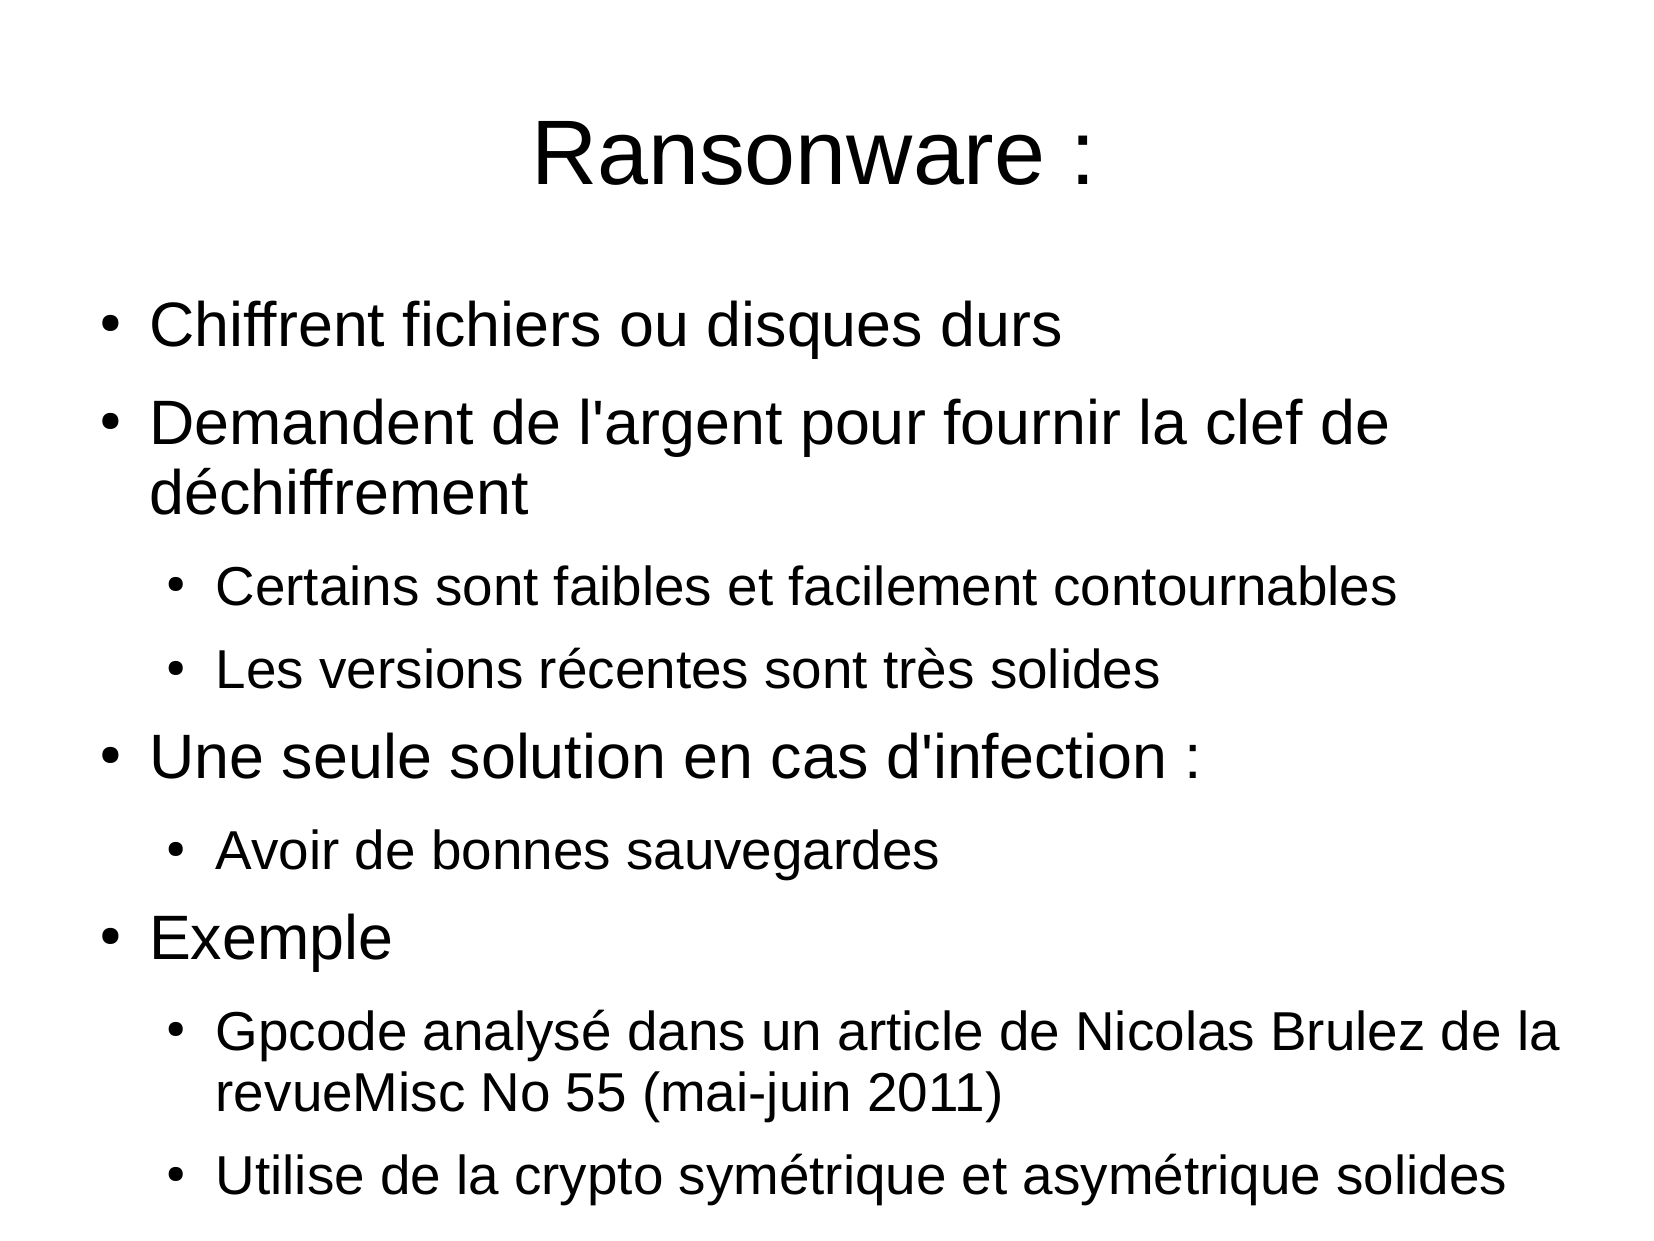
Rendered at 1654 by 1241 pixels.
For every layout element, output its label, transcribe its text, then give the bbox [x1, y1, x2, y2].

title Ransonware : [82, 49, 1571, 257]
list Chiffrent fichiers ou disques durs Demandent de l'argent pour fournir la clef de déchiffrement Certains sont faibles et facilement contournables Les versions récentes sont très solides Une seule solution en cas d'infection : Avoir de bonnes sauvegardes Exemple Gpcode analysé dans un article de Nicolas Brulez de la revueMisc No 55 (mai-juin 2011) Utilise de la crypto symétrique et asymétrique solides [82, 290, 1571, 1211]
